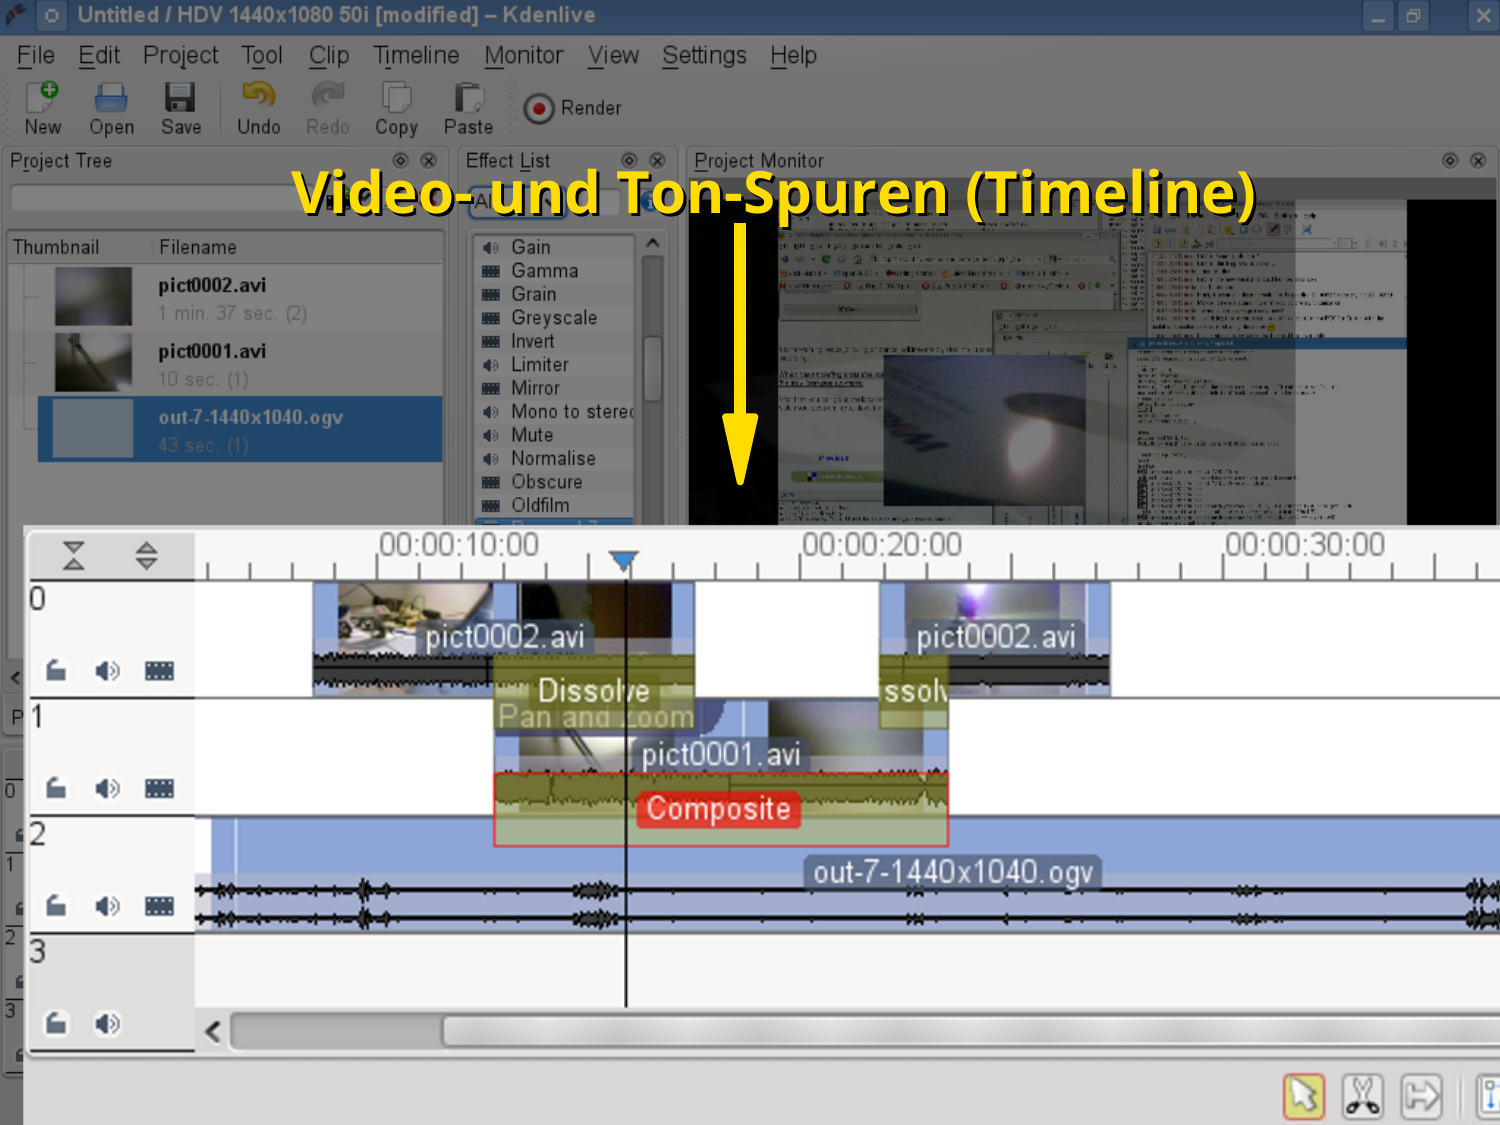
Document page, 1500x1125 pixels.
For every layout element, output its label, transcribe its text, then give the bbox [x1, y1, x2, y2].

text_box Video- und Ton-Spuren (Timeline) [276, 139, 1380, 223]
picture [0, 0, 1500, 1125]
